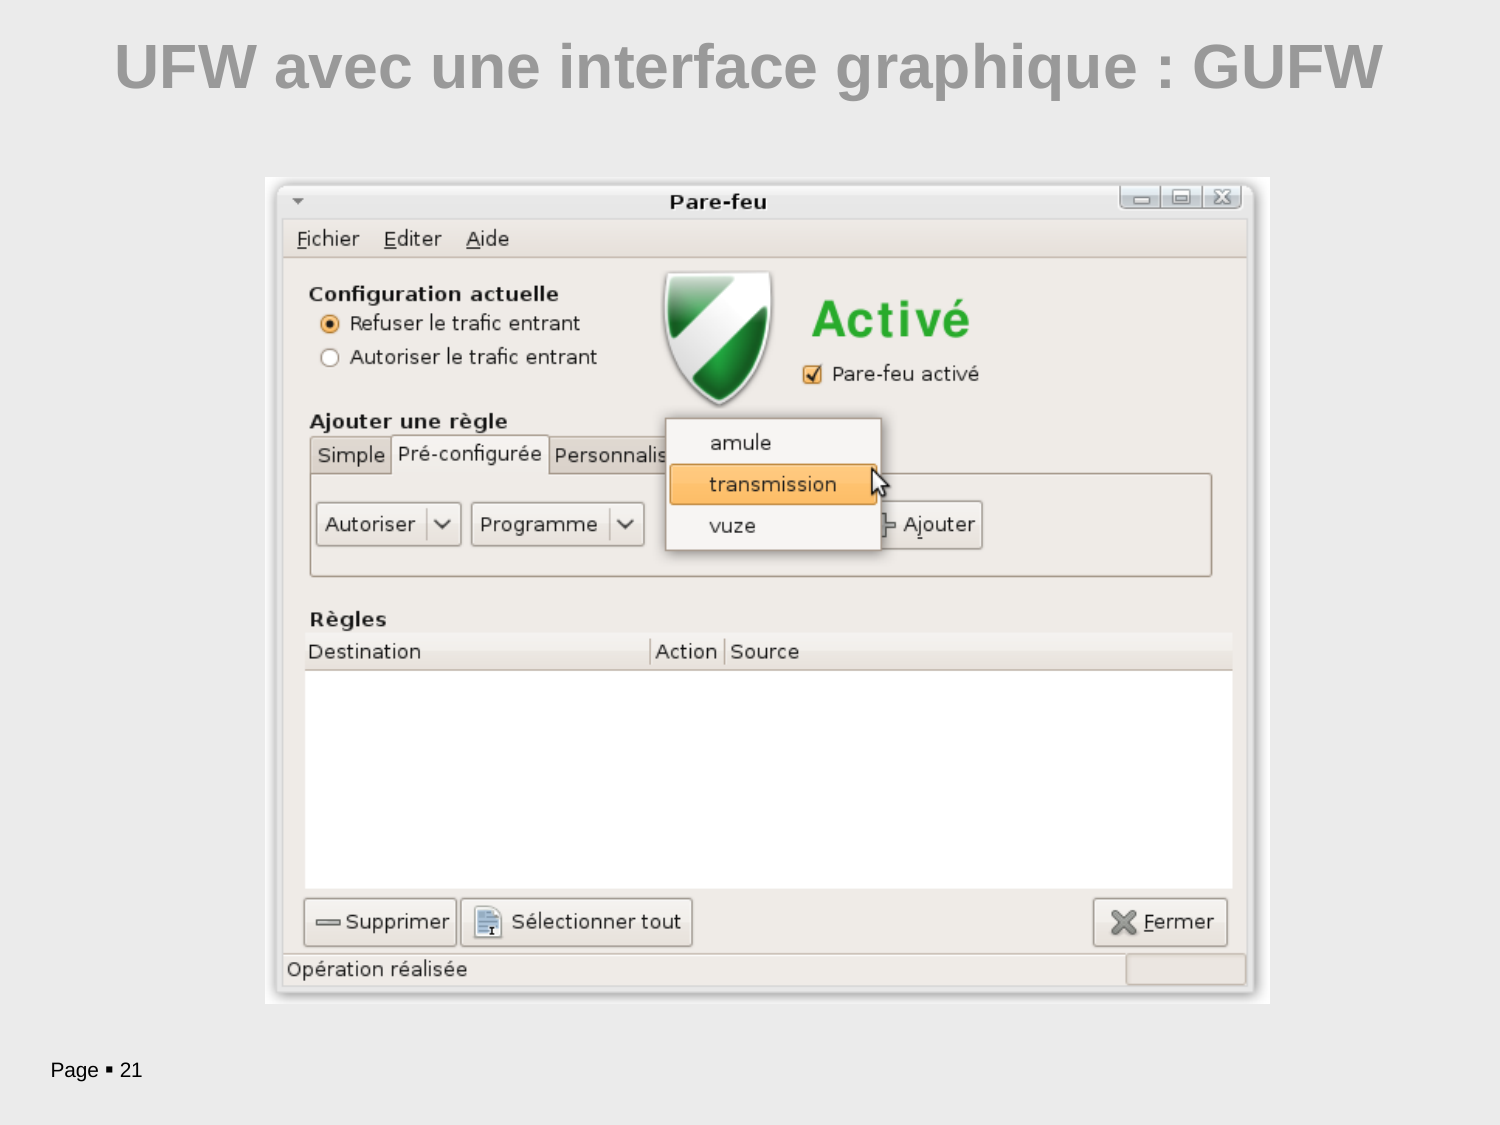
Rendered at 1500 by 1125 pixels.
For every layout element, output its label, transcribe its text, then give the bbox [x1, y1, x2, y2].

title UFW avec une interface graphique : GUFW [51, 19, 1449, 118]
picture [265, 177, 1270, 1004]
